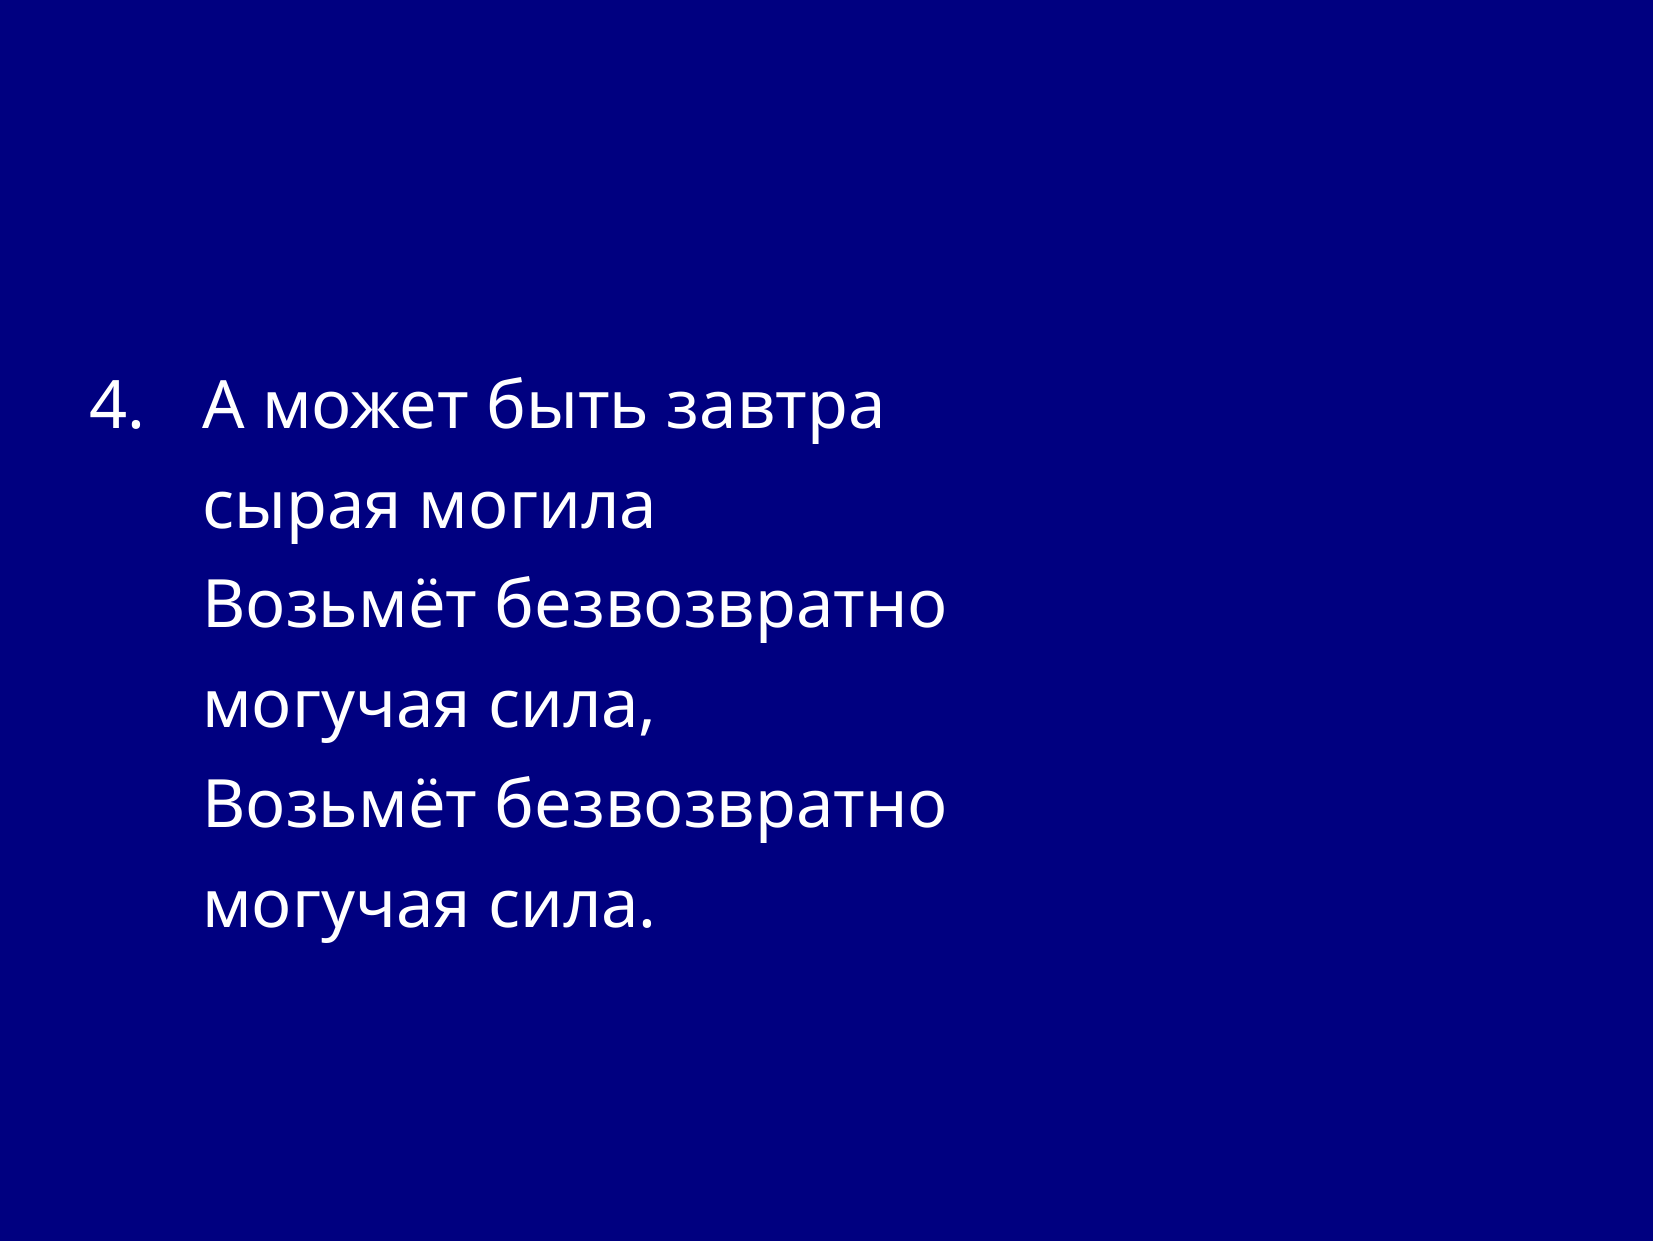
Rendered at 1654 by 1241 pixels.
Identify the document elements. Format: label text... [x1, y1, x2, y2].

text_box 4. А может быть завтра сырая могила Возьмёт безвозвратно могучая сила, Возьмёт безвозвратно могучая сила. [75, 150, 1576, 1163]
